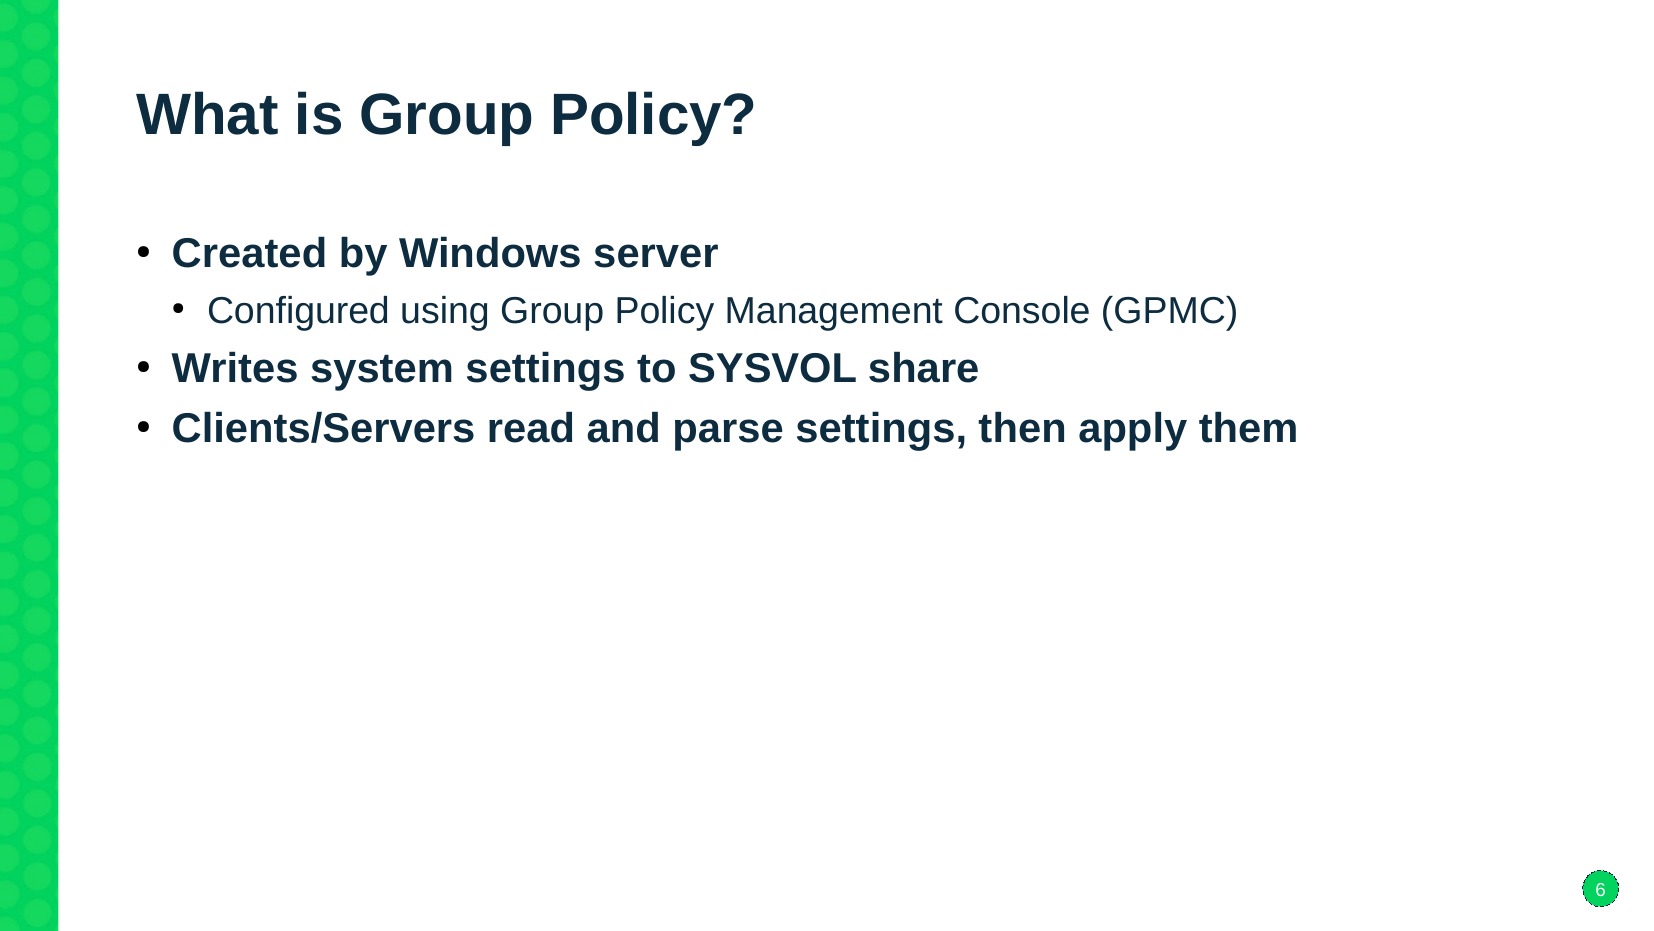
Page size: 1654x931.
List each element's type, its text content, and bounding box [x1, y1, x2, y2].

picture [0, 0, 76, 931]
title What is Group Policy? [121, 37, 1531, 193]
list Created by Windows server Configured using Group Policy Management Console (GPMC) Writes system settings to SYSVOL share Clients/Servers read and parse settings, then apply them [121, 217, 1531, 825]
